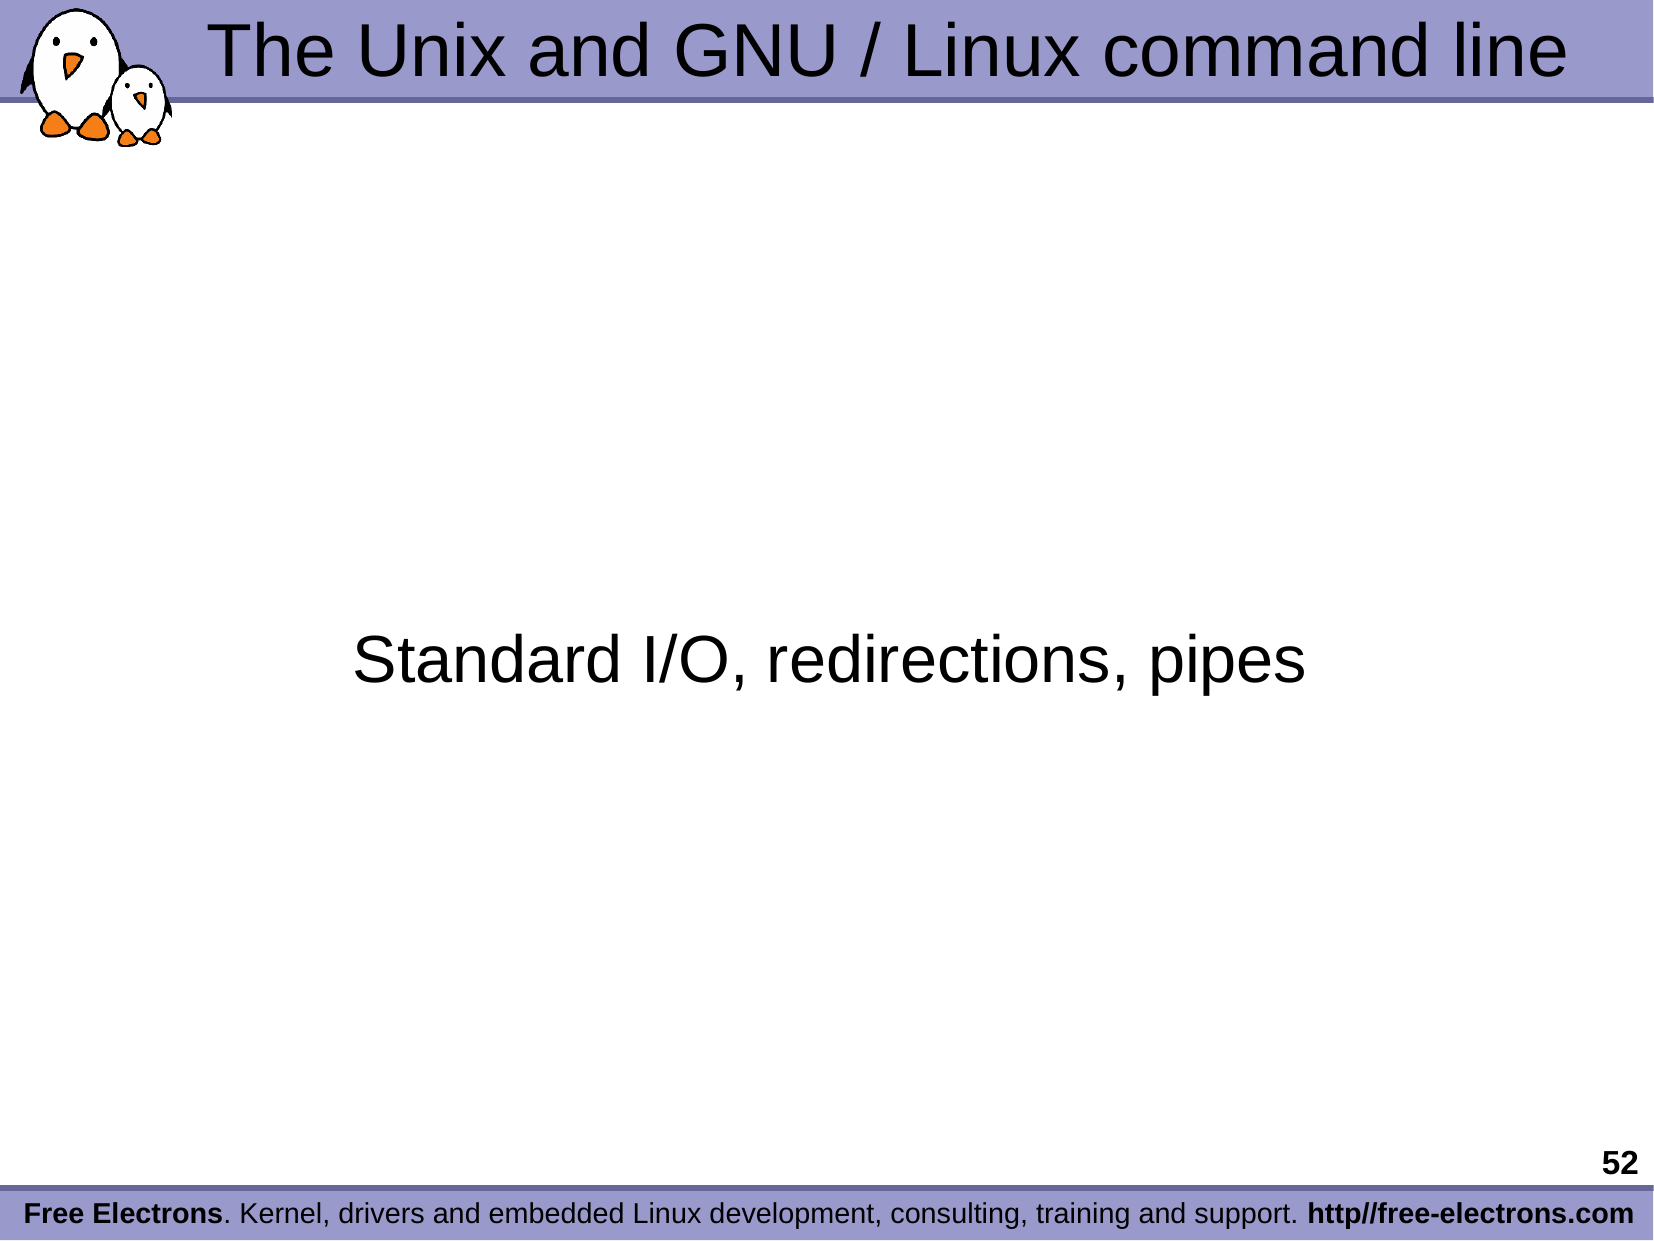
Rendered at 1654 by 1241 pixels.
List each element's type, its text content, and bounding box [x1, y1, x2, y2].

title The Unix and GNU / Linux command line [143, 0, 1634, 101]
picture [20, 8, 172, 147]
subtitle Standard I/O, redirections, pipes [68, 201, 1592, 1118]
